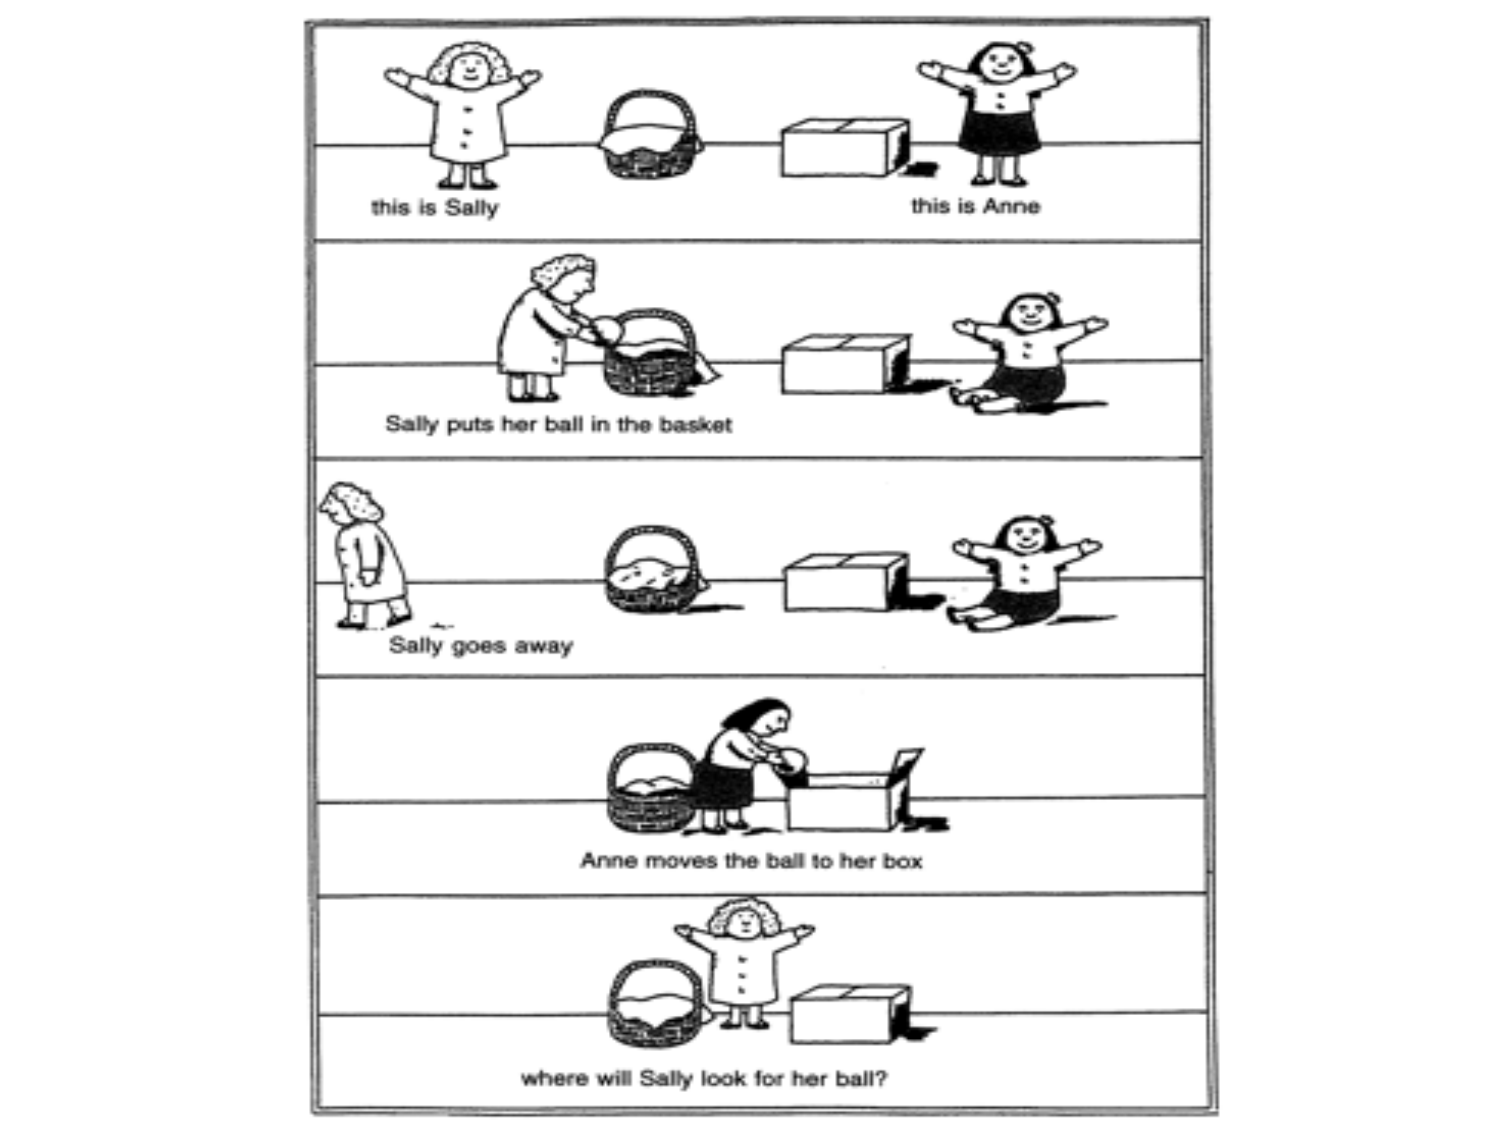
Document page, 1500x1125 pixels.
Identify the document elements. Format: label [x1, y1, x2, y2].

picture [290, 0, 1232, 1125]
